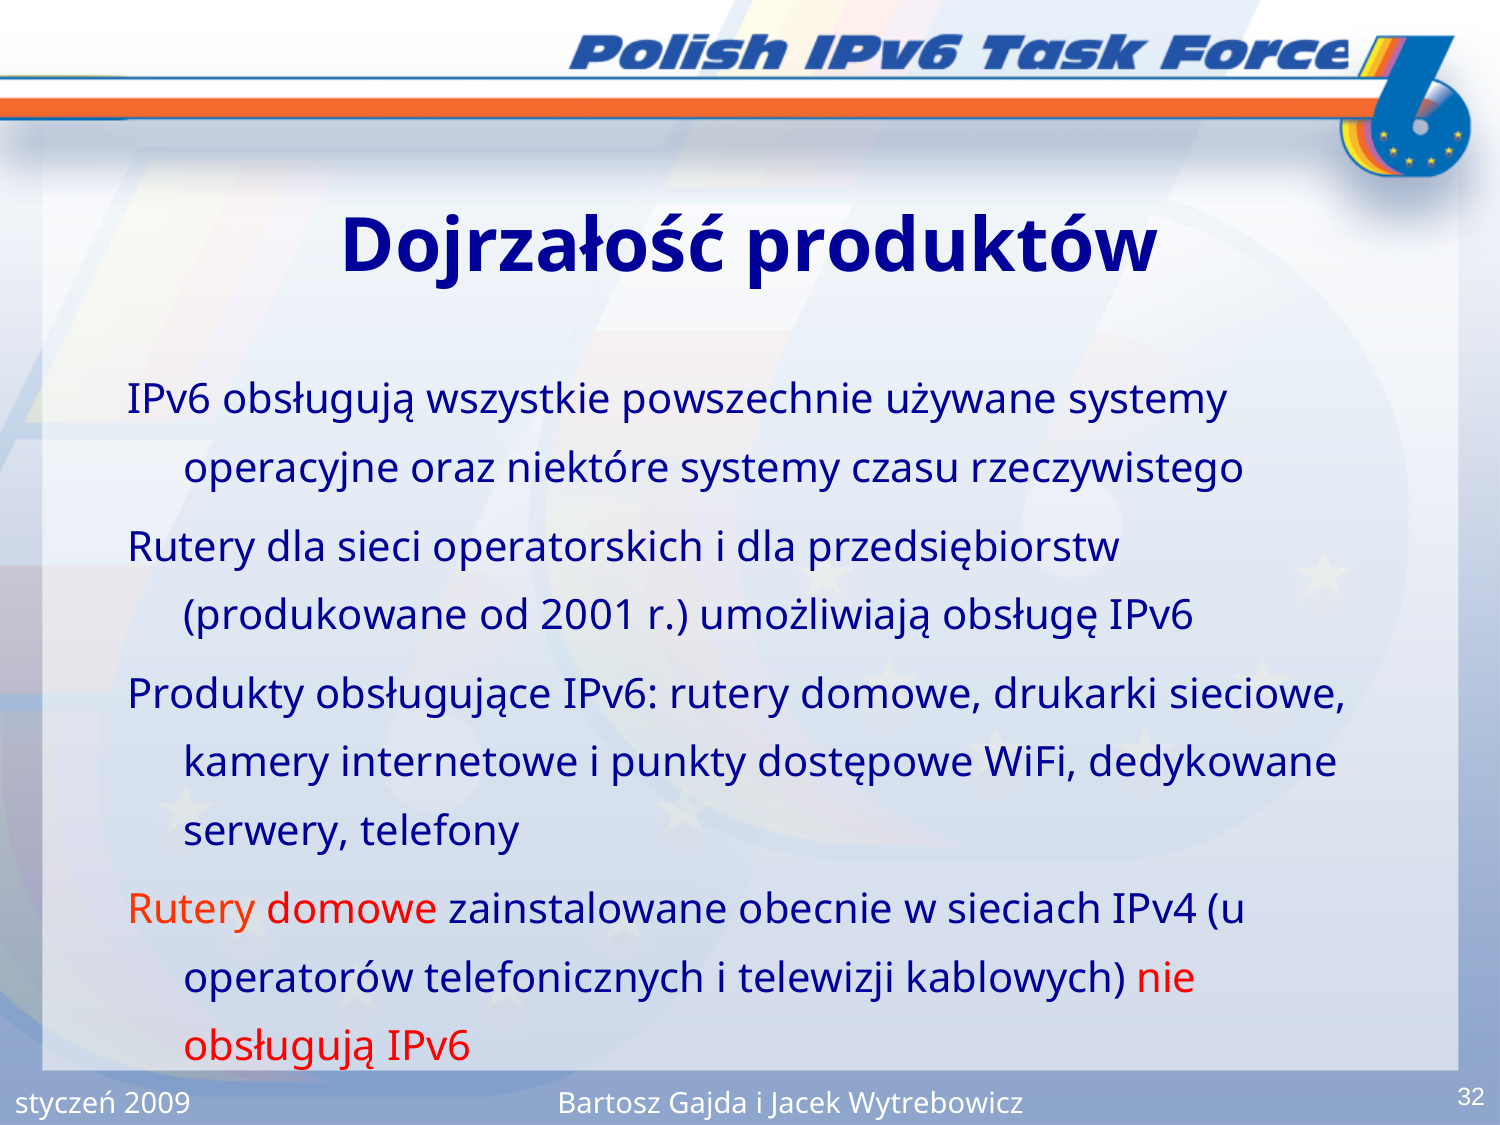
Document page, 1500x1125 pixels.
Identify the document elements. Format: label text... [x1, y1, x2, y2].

picture [0, 0, 1500, 1125]
title Dojrzałość produktów [112, 148, 1388, 337]
list IPv6 obsługują wszystkie powszechnie używane systemy operacyjne oraz niektóre systemy czasu rzeczywistego Rutery dla sieci operatorskich i dla przedsiębiorstw (produkowane od 2001 r.) umożliwiają obsługę IPv6 Produkty obsługujące IPv6: rutery domowe, drukarki sieciowe, kamery internetowe i punkty dostępowe WiFi, dedykowane serwery, telefony Rutery domowe zainstalowane obecnie w sieciach IPv4 (u operatorów telefonicznych i telewizji kablowych) nie obsługują IPv6 [112, 350, 1388, 1026]
